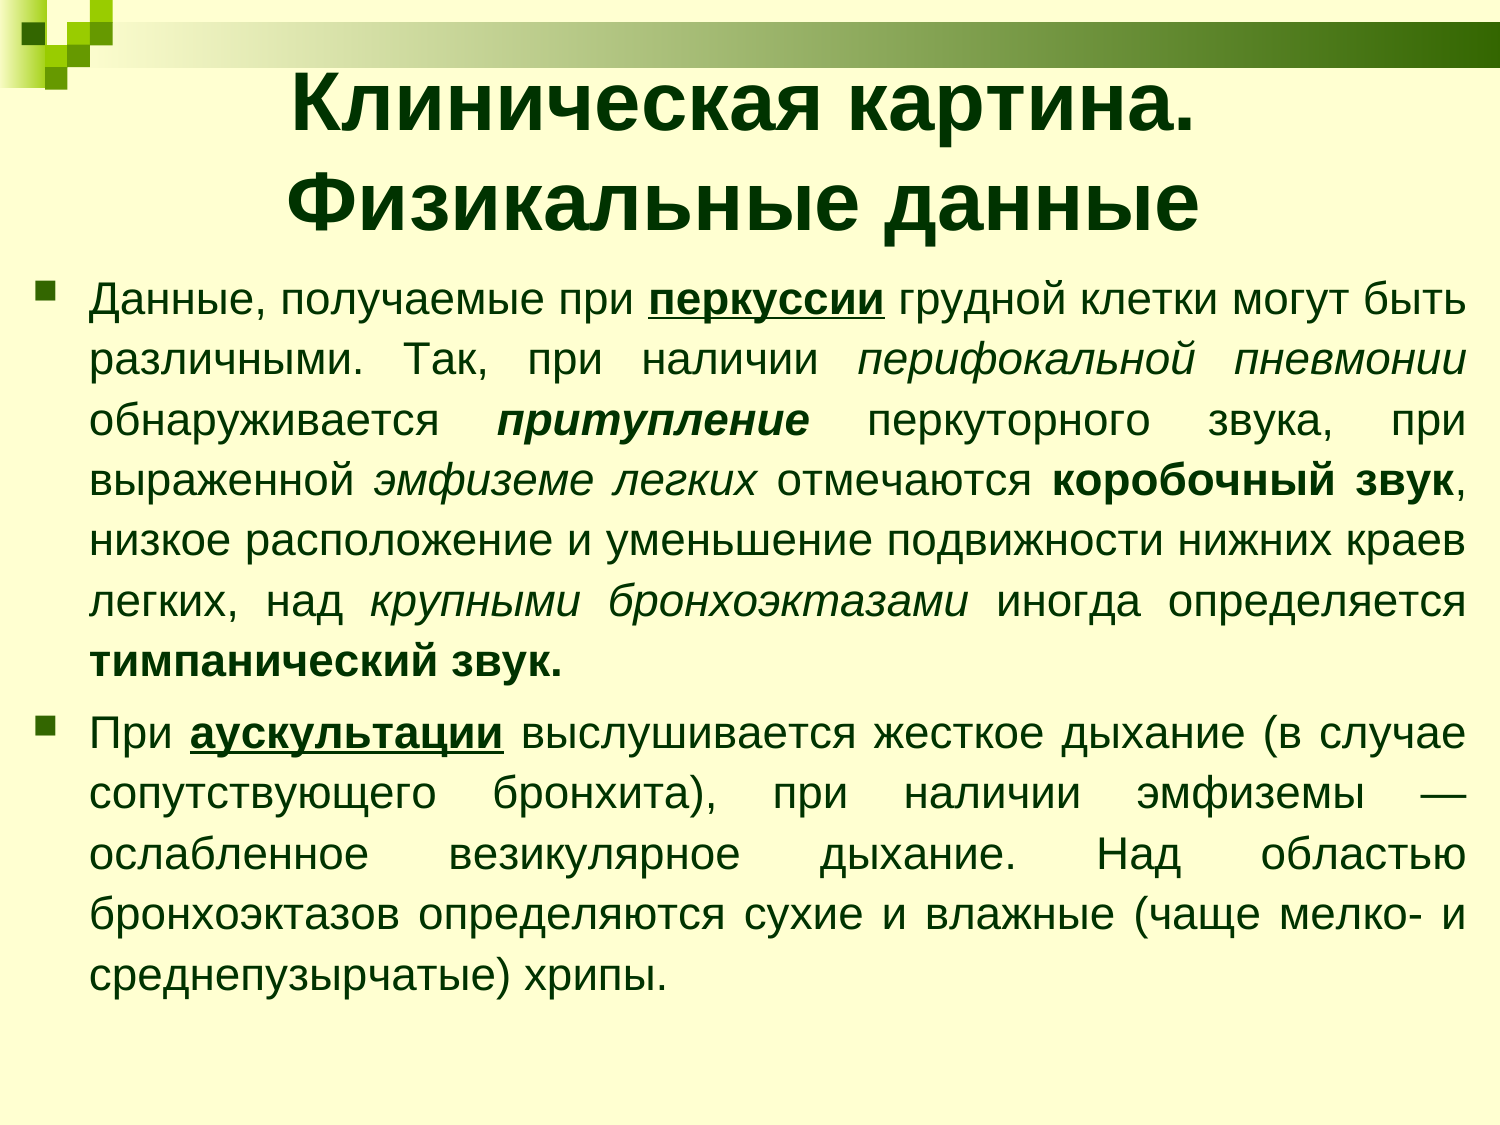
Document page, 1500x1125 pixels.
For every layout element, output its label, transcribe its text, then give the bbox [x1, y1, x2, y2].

list Данные, получаемые при перкуссии грудной клетки могут быть различными. Так, при наличии перифокальной пневмонии обнаруживается притупление перкуторного звука, при выраженной эмфиземе легких отмечаются коробочный звук, низкое расположение и уменьшение подвижности нижних краев легких, над крупными бронхоэктазами иногда определяется тимпанический звук. При аускультации выслушивается жесткое дыхание (в случае сопутствующего бронхита), при наличии эмфиземы — ослабленное везикулярное дыхание. Над областью бронхоэктазов определяются сухие и влажные (чаще мелко- и среднепузырчатые) хрипы. [17, 255, 1483, 1083]
text_box Клиническая картина. Физикальные данные [76, 101, 1412, 193]
